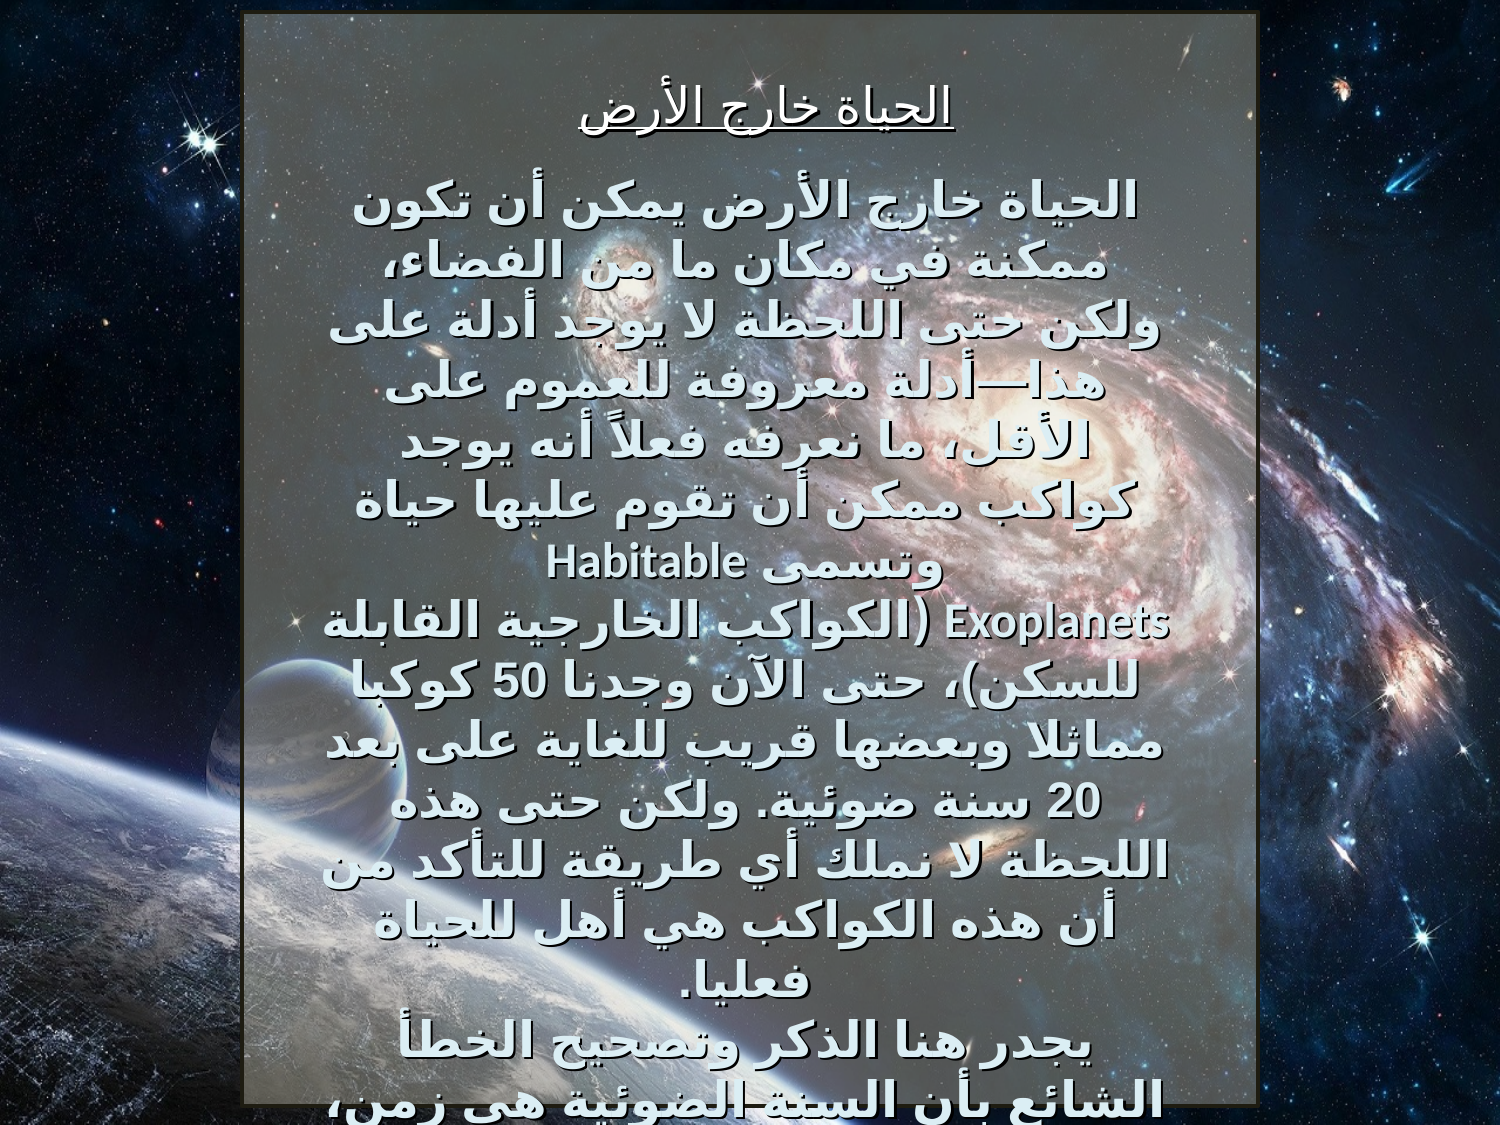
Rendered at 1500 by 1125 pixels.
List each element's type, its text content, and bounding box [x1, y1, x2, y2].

text_box الحياة خارج الأرض يمكن أن تكون ممكنة في مكان ما من الفضاء، ولكن حتى اللحظة لا يوجد أدلة على هذا—أدلة معروفة للعموم على الأقل، ما نعرفه فعلاً أنه يوجد كواكب ممكن أن تقوم عليها حياة وتسمى Habitable Exoplanets (الكواكب الخارجية القابلة للسكن)، حتى الآن وجدنا 50 كوكبا مماثلا وبعضها قريب للغاية على بعد 20 سنة ضوئية. ولكن حتى هذه اللحظة لا نملك أي طريقة للتأكد من أن هذه الكواكب هي أهل للحياة فعليا. يجدر هنا الذكر وتصحيح الخطأ الشائع بأن السنة الضوئية هي زمن، إن السنة الضوئية هي مسافة وليست زمنا؛ هي المسافة التي يقطعها الضوء في سنة، علماً أن الضور يقطع مسافة 3X10^5 كم في الثانية، حاولوا حساب الناتج. [304, 160, 1187, 1125]
text_box [242, 12, 1258, 1106]
text_box الحياة خارج الأرض [563, 66, 969, 141]
